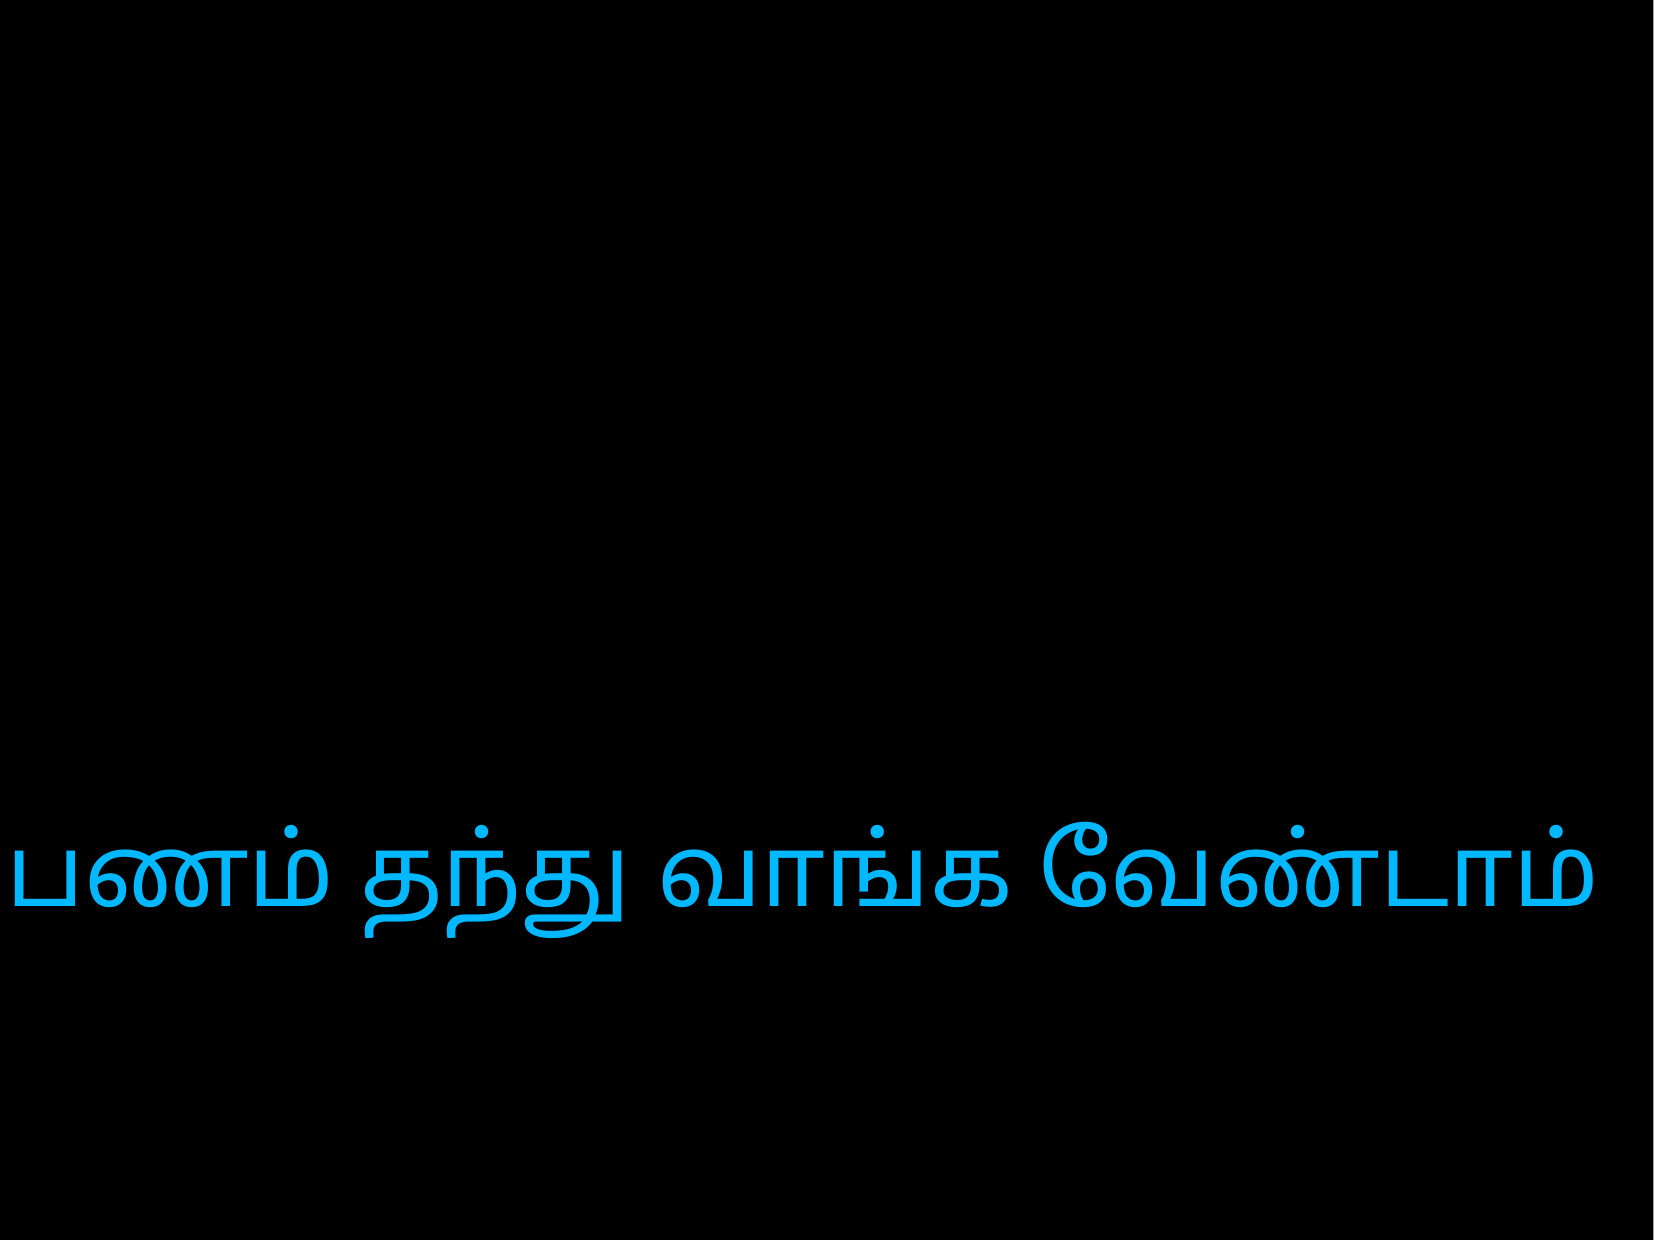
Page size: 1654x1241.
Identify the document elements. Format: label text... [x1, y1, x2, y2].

text_box பணம் தந்து வாங்க வேண்டாம் [0, 812, 1615, 984]
